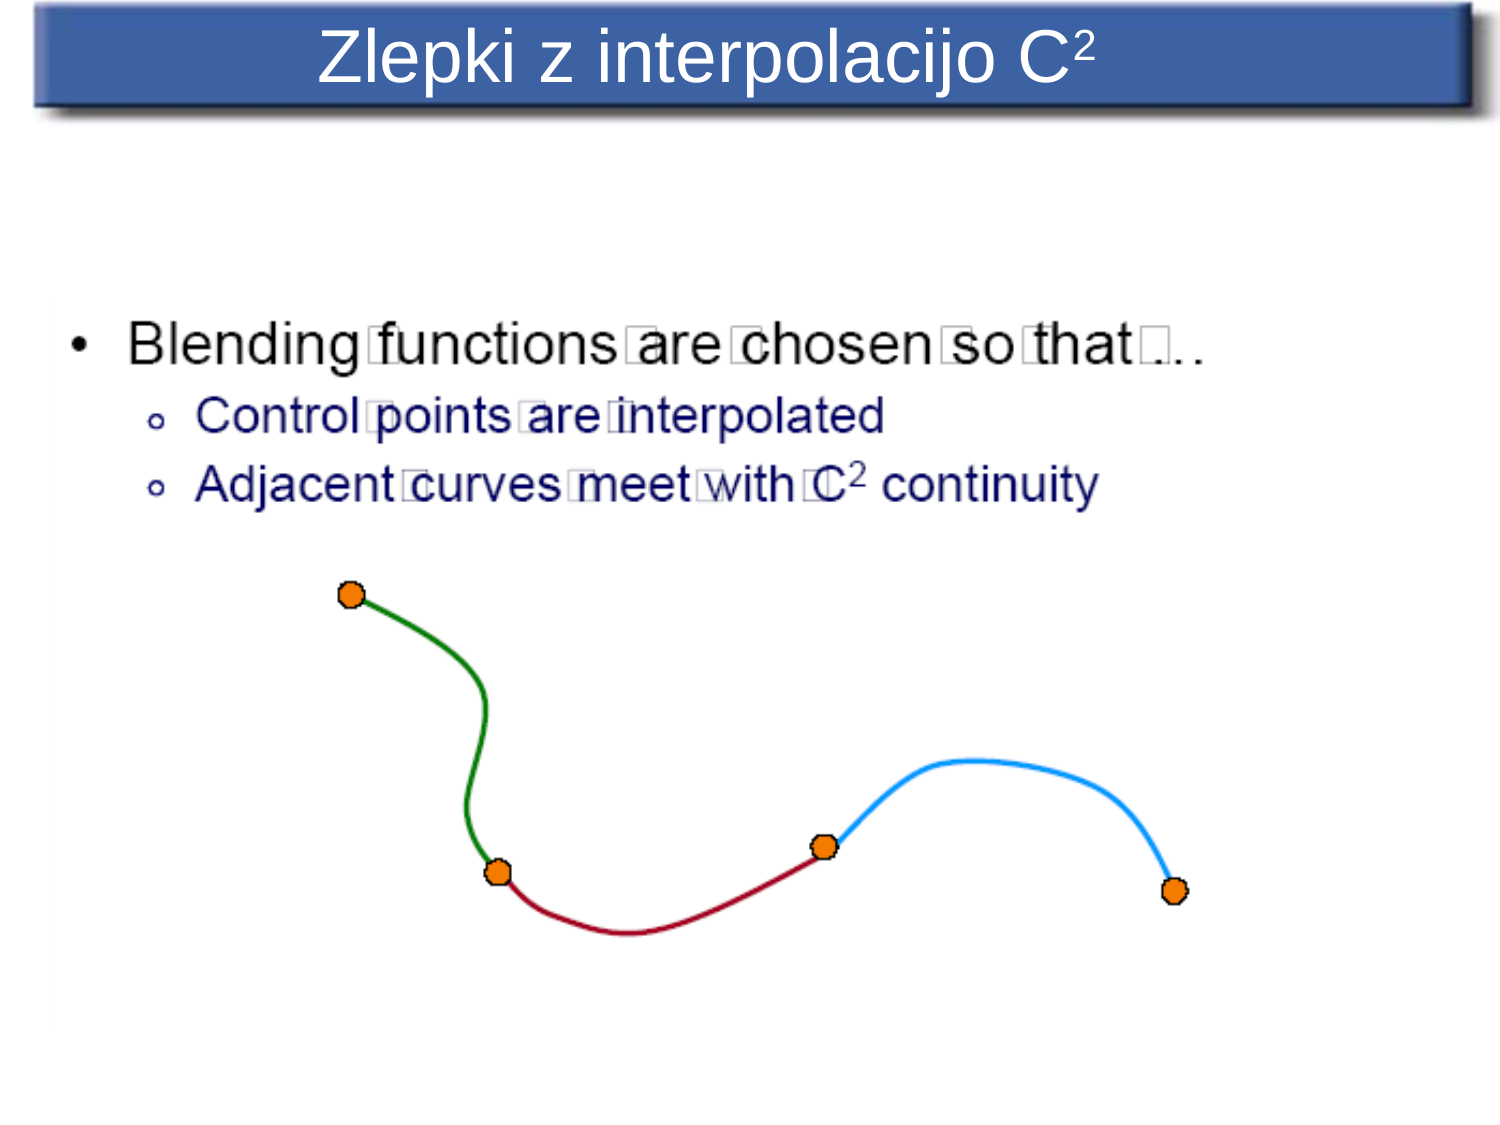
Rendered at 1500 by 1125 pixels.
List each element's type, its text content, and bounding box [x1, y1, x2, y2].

picture [32, 0, 1500, 127]
picture [53, 296, 1400, 1027]
text_box Zlepki z interpolacijo C2 [302, 0, 1112, 106]
